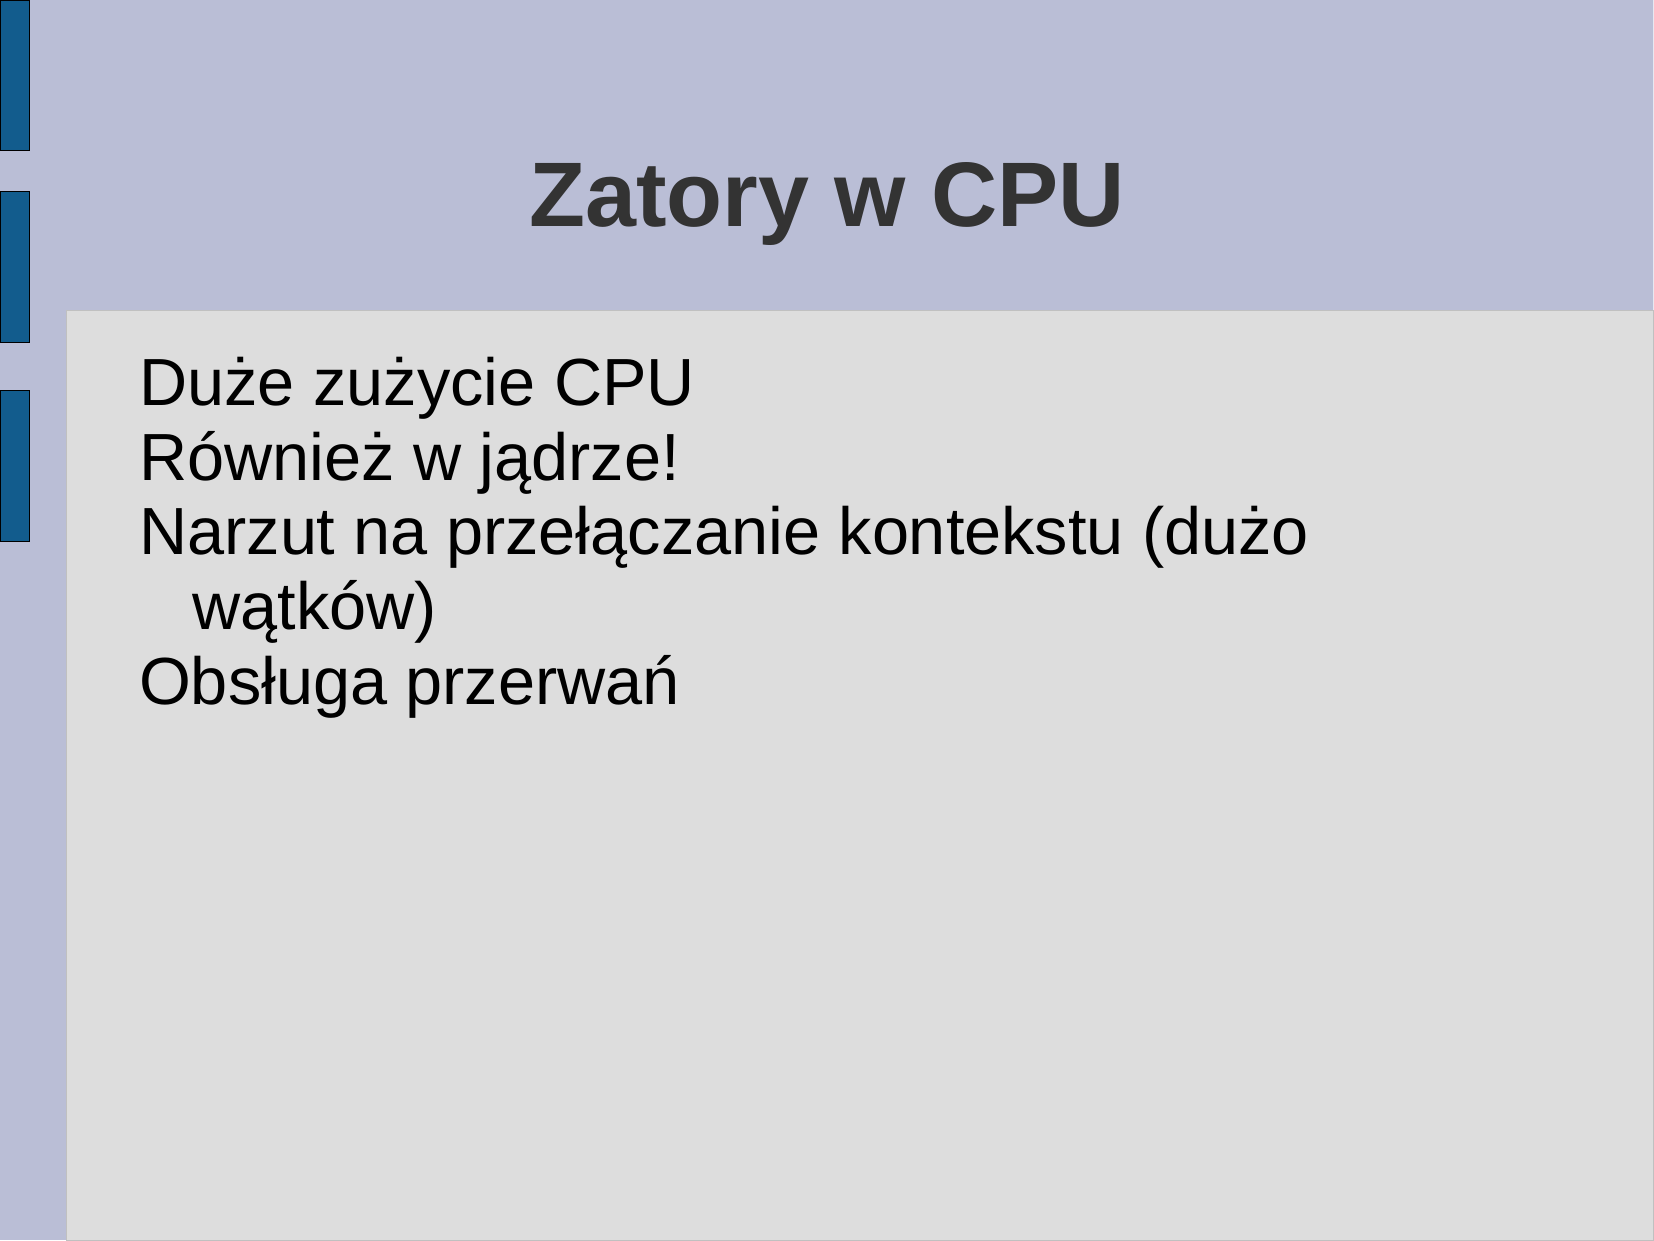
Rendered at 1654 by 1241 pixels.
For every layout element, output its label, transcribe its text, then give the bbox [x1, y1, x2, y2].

list Duże zużycie CPU Również w jądrze! Narzut na przełączanie kontekstu (dużo wątków) Obsługa przerwań [121, 344, 1534, 1127]
title Zatory w CPU [121, 91, 1534, 299]
